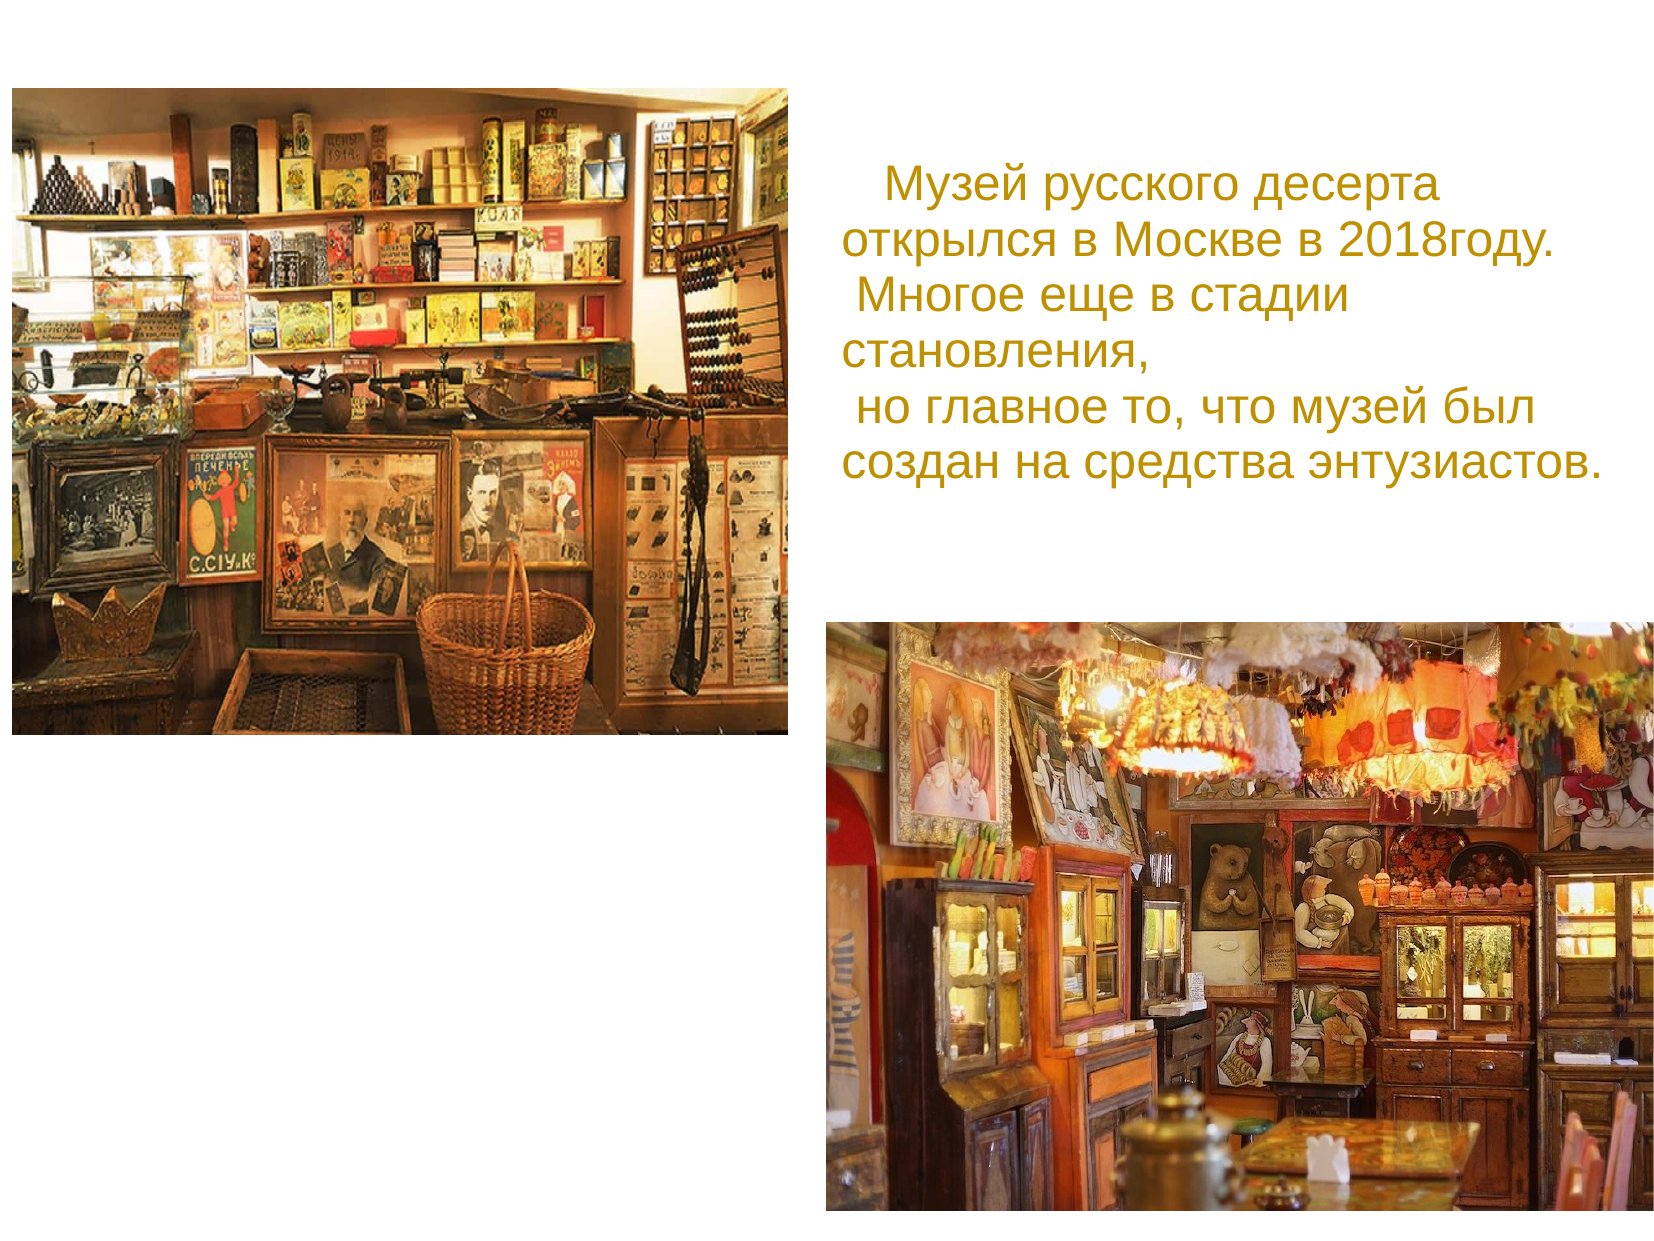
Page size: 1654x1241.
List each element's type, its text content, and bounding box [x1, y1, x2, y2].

text_box Музей русского десерта открылся в Москве в 2018году. Многое еще в стадии становления, но главное то, что музей был создан на средства энтузиастов. [826, 147, 1654, 497]
picture [826, 622, 1654, 1211]
picture [12, 88, 788, 736]
